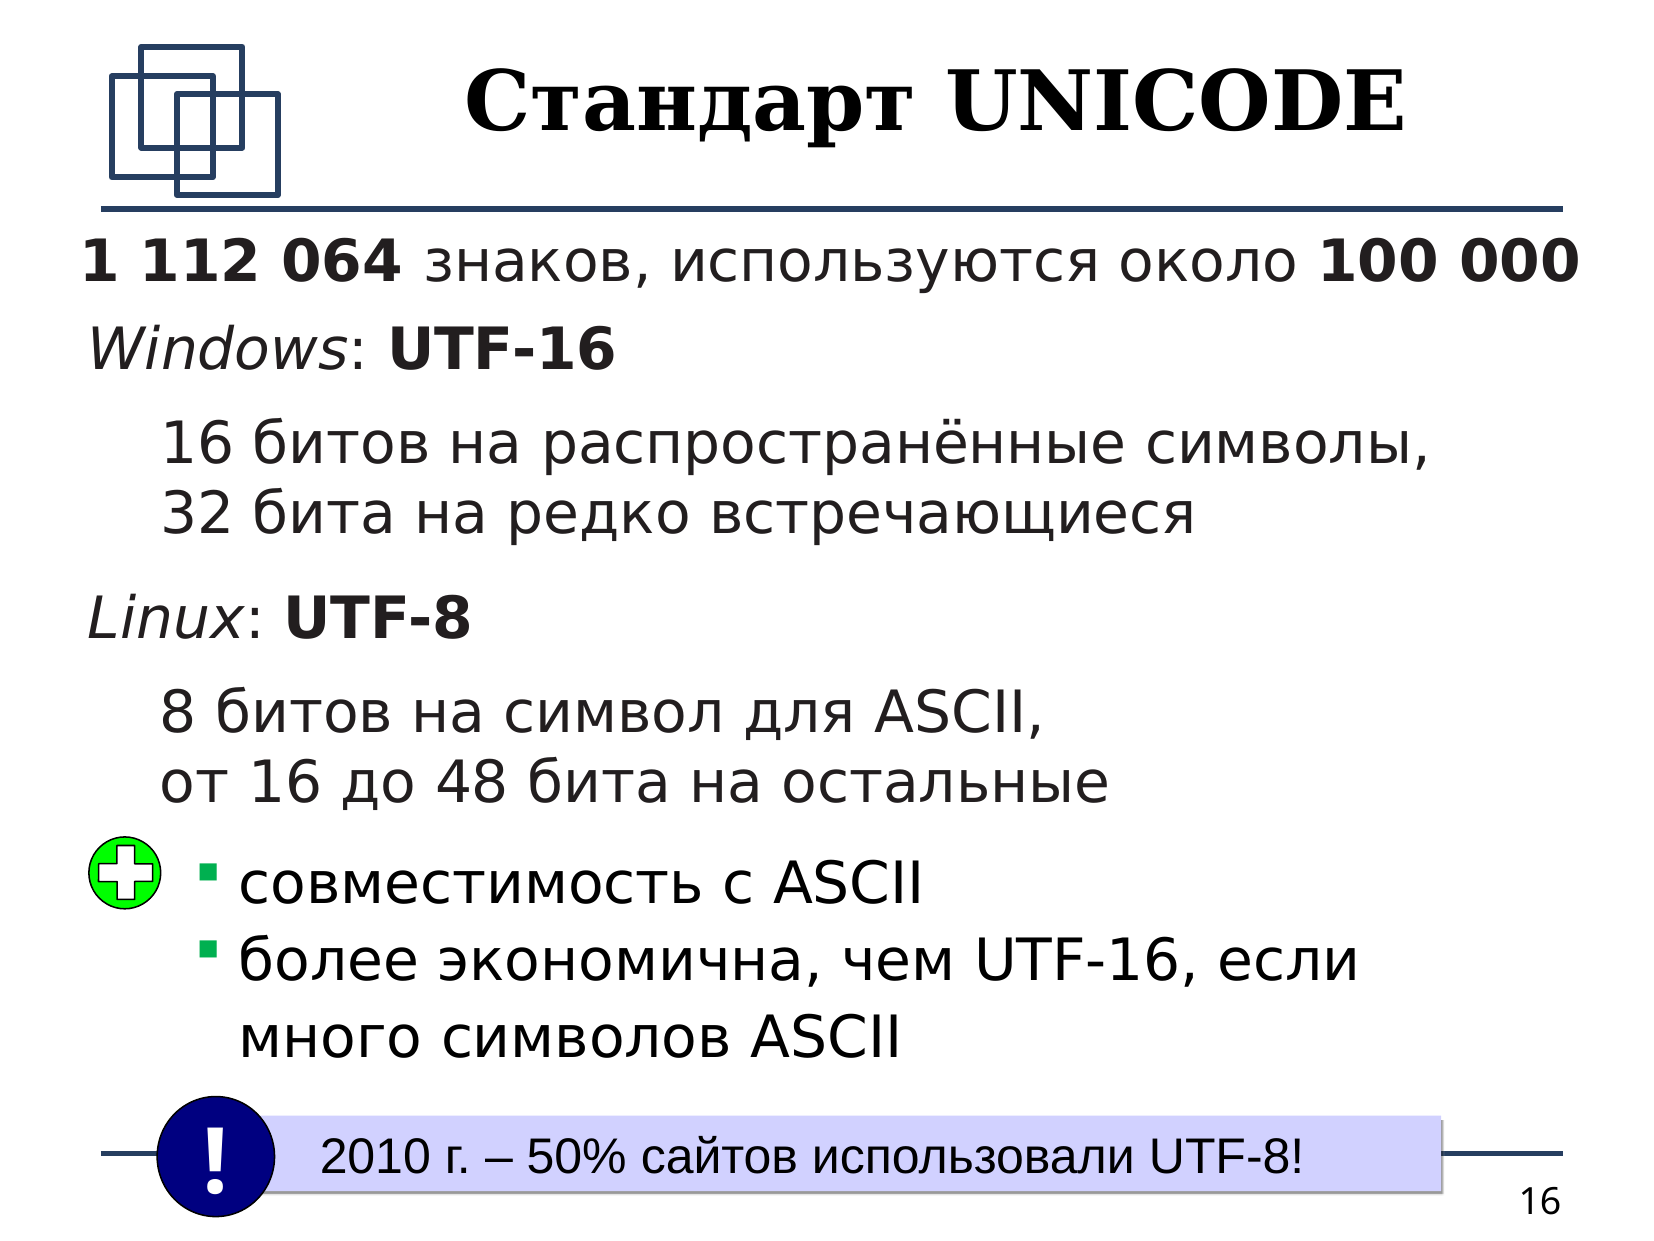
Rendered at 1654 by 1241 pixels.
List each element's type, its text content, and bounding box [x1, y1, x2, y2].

text_box 1 112 064 знаков, используются около 100 000 [64, 215, 1596, 301]
text_box Linux: UTF-8 [72, 572, 488, 658]
text_box 16 битов на распространённые символы, 32 бита на редко встречающиеся [70, 397, 1447, 554]
text_box 2010 г. – 50% сайтов использовали UTF-8! [260, 1115, 1442, 1192]
text_box [88, 836, 161, 909]
text_box ! [157, 1096, 275, 1217]
title Стандарт UNICODE [271, 34, 1571, 160]
text_box 8 битов на символ для ASCII, от 16 до 48 бита на остальные [70, 666, 1126, 822]
text_box Windows: UTF-16 [72, 303, 633, 389]
text_box совместимость с ASCII более экономична, чем UTF-16, если много символов ASCII [179, 830, 1509, 1077]
